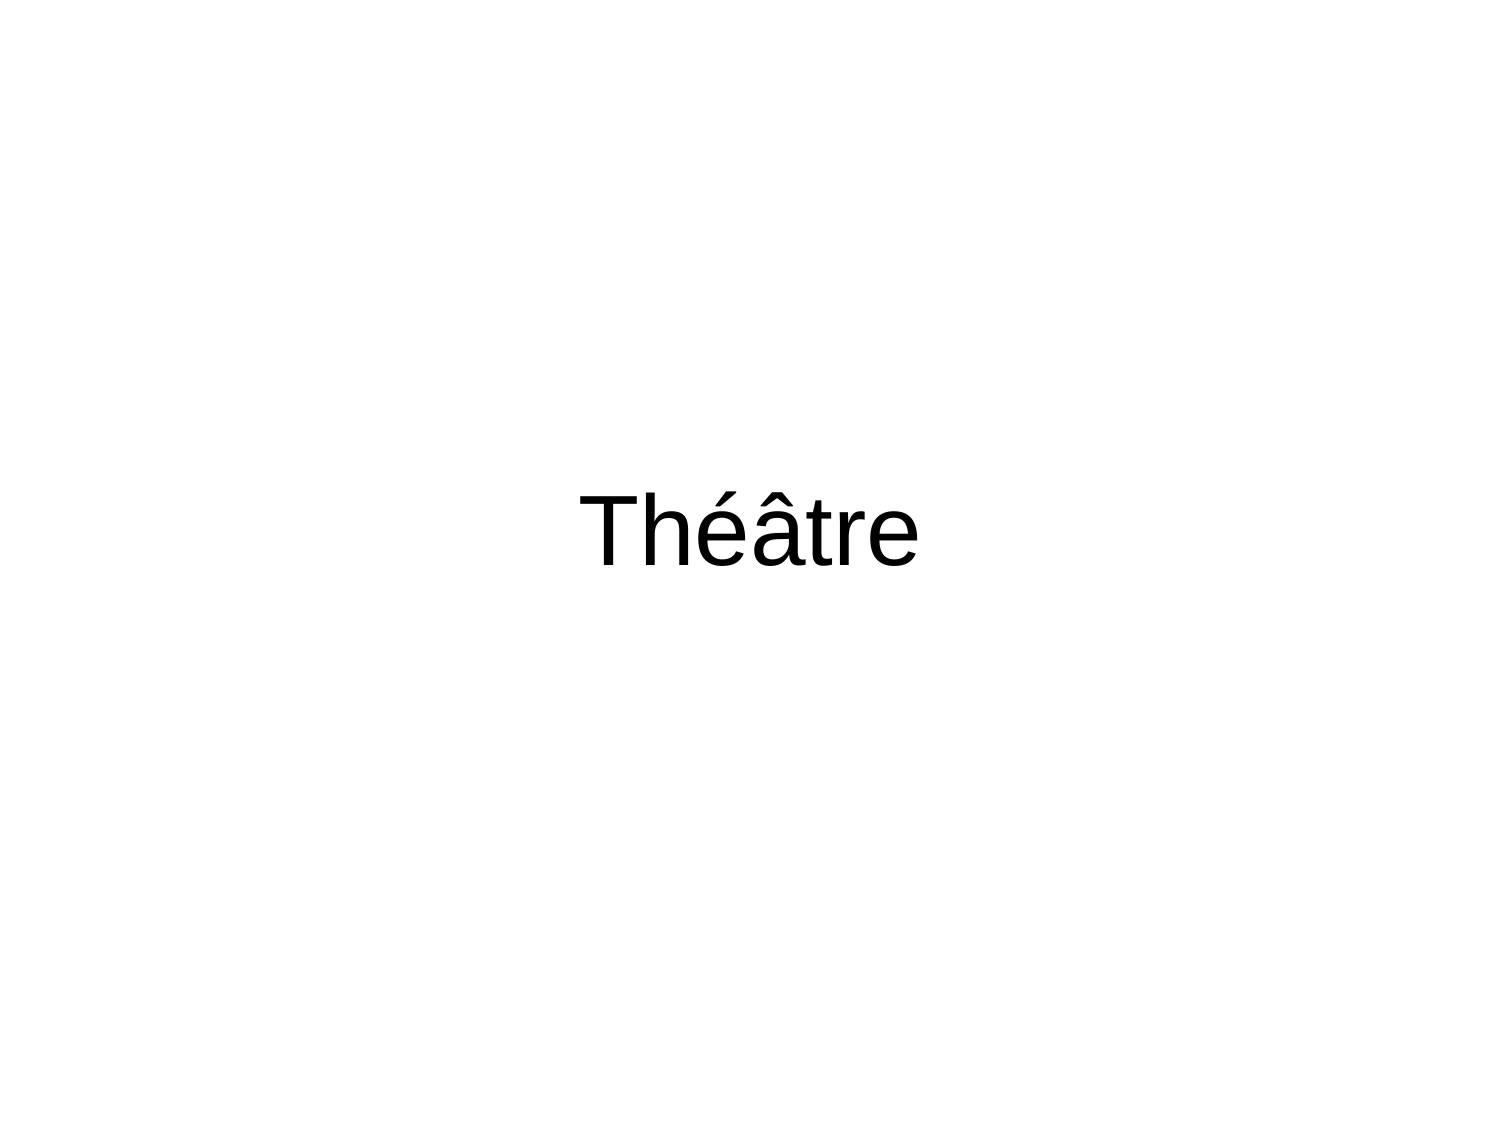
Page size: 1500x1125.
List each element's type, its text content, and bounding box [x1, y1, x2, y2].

title Théâtre [112, 437, 1388, 625]
